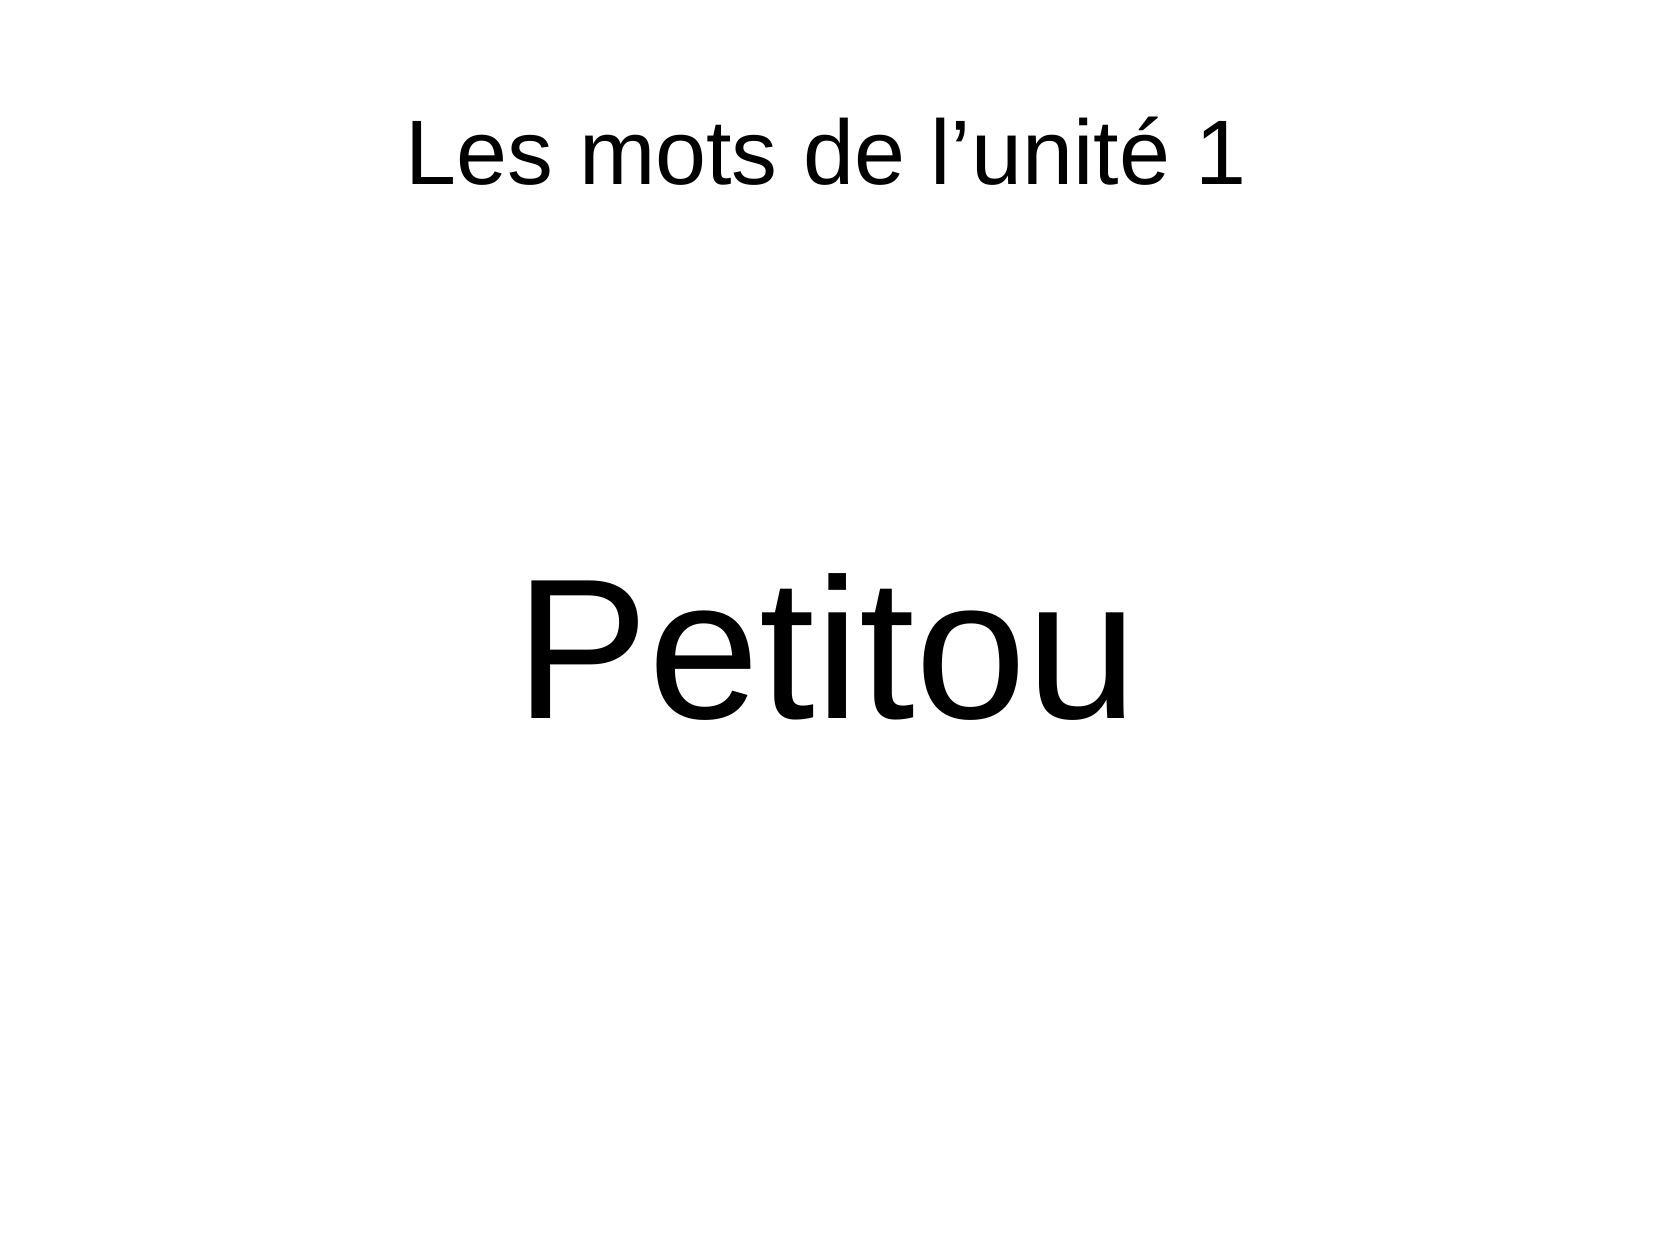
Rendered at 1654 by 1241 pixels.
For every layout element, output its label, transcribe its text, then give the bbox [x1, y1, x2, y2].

title Les mots de l’unité 1 [82, 49, 1571, 257]
subtitle Petitou [82, 290, 1571, 1010]
